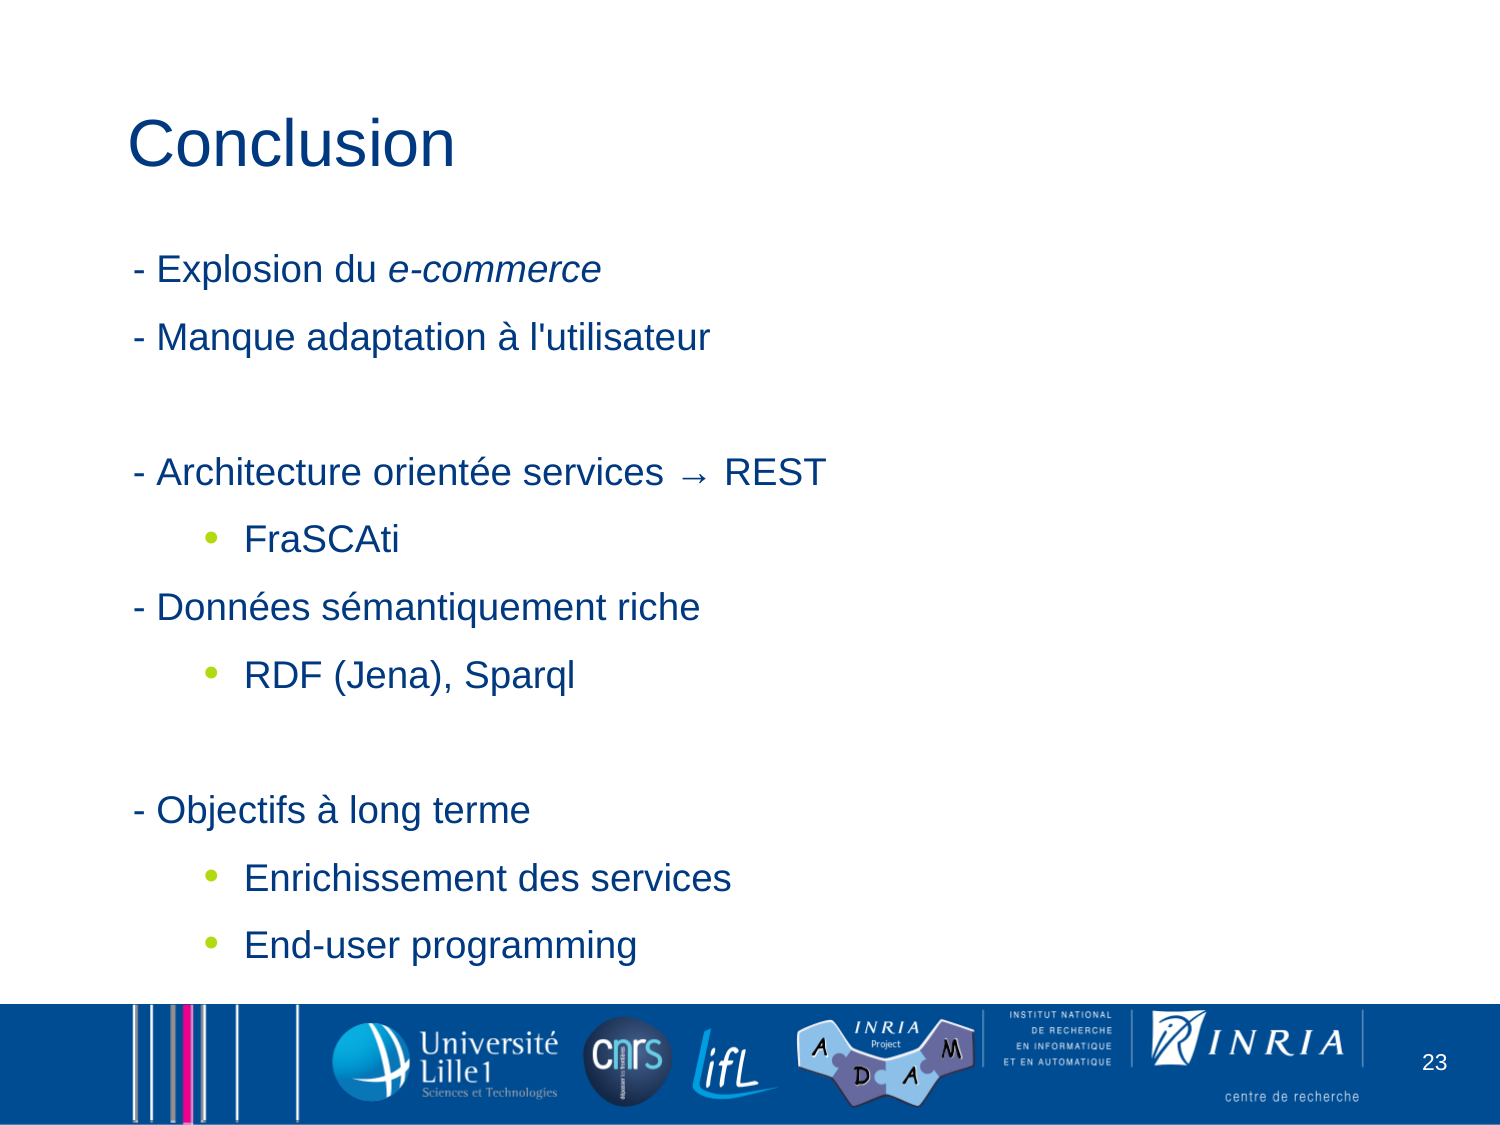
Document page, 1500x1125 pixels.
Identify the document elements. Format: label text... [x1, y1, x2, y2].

text_box - Explosion du e-commerce - Manque adaptation à l'utilisateur - Architecture orientée services → REST FraSCAti - Données sémantiquement riche RDF (Jena), Sparql - Objectifs à long terme Enrichissement des services End-user programming [118, 236, 1241, 975]
title Conclusion [112, 0, 1474, 188]
picture [0, 1004, 1500, 1125]
